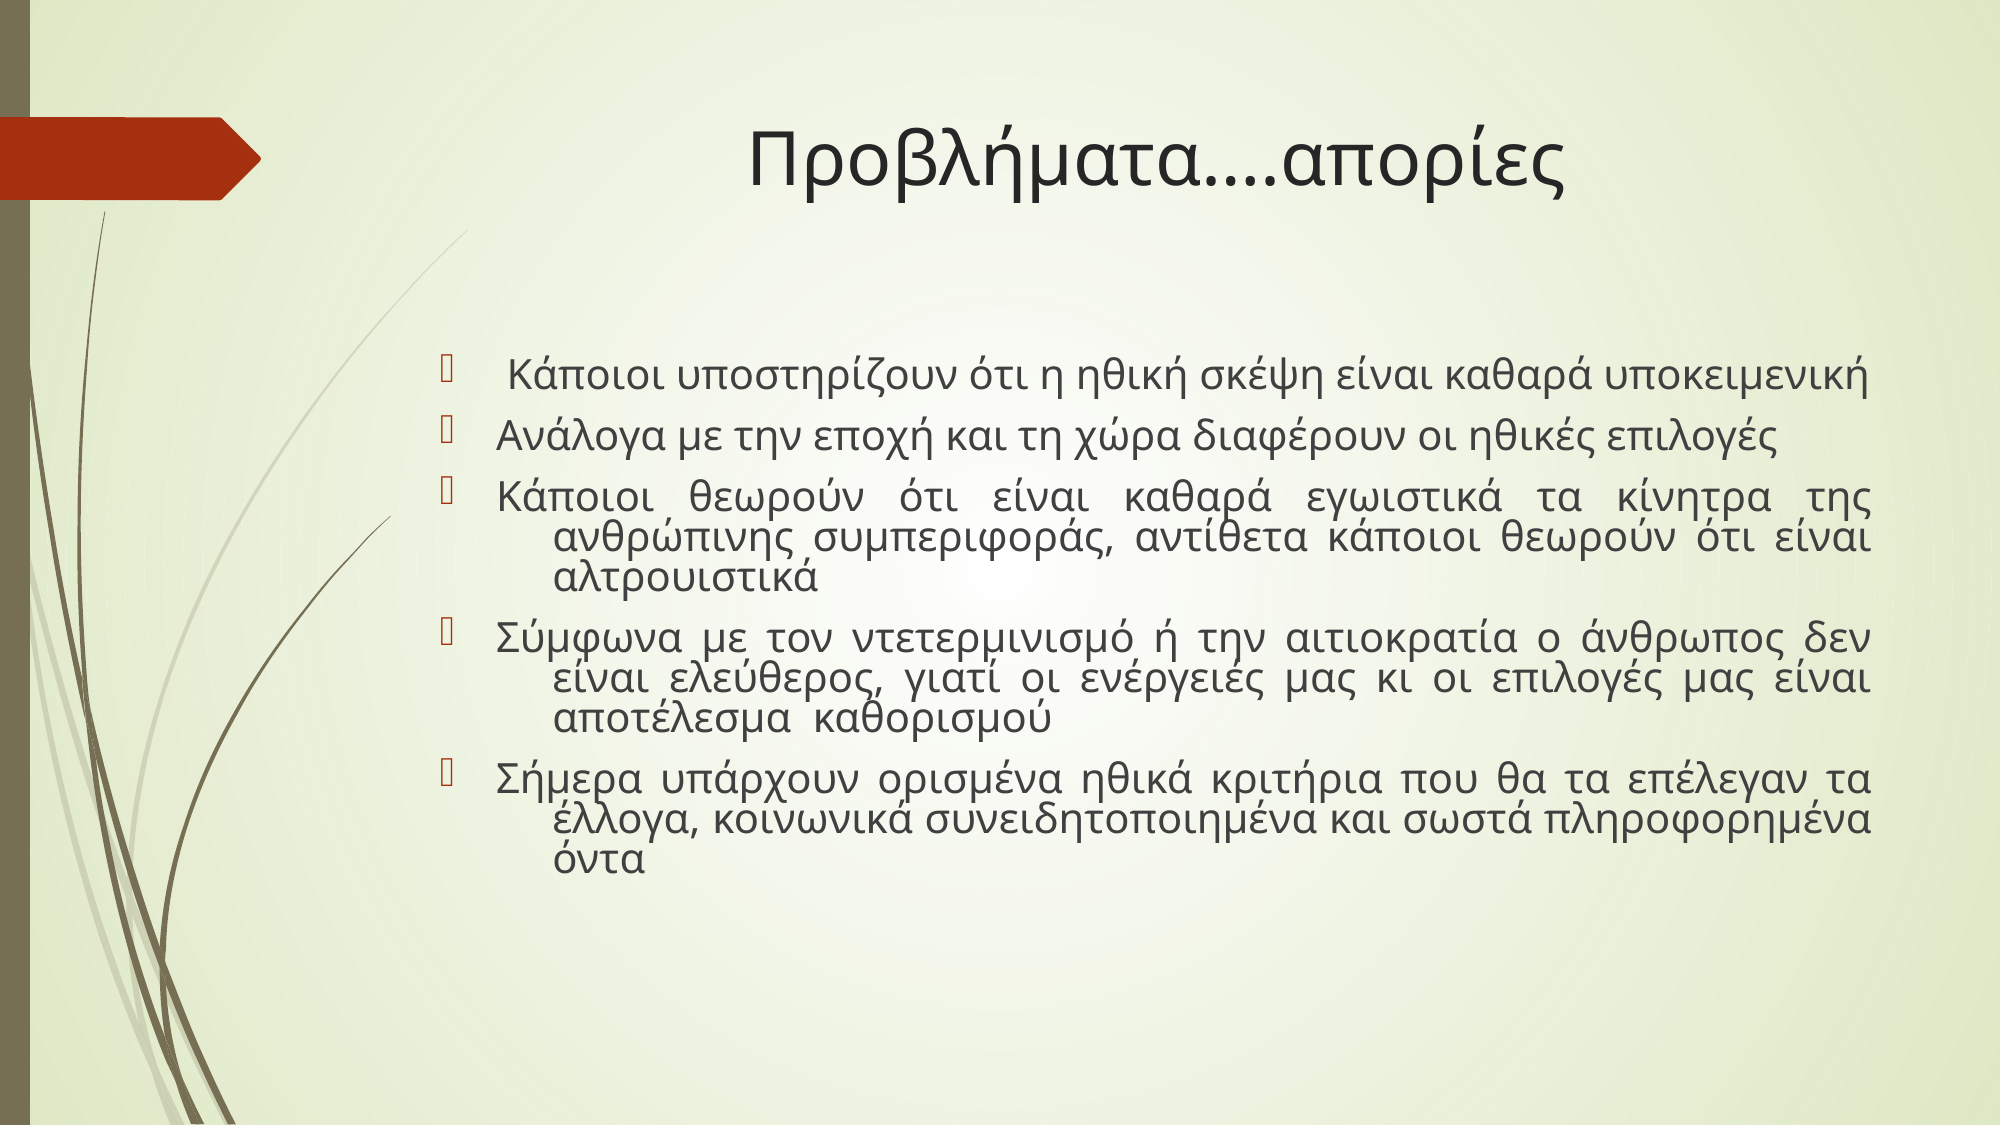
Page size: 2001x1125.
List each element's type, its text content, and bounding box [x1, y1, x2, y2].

title Προβλήματα….απορίες [425, 102, 1888, 313]
list Κάποιοι υποστηρίζουν ότι η ηθική σκέψη είναι καθαρά υποκειμενική Ανάλογα με την εποχή και τη χώρα διαφέρουν οι ηθικές επιλογές Κάποιοι θεωρούν ότι είναι καθαρά εγωιστικά τα κίνητρα της ανθρώπινης συμπεριφοράς, αντίθετα κάποιοι θεωρούν ότι είναι αλτρουιστικά Σύμφωνα με τον ντετερμινισμό ή την αιτιοκρατία ο άνθρωπος δεν είναι ελεύθερος, γιατί οι ενέργειές μας κι οι επιλογές μας είναι αποτέλεσμα καθορισμού Σήμερα υπάρχουν ορισμένα ηθικά κριτήρια που θα τα επέλεγαν τα έλλογα, κοινωνικά συνειδητοποιημένα και σωστά πληροφορημένα όντα [424, 350, 1888, 970]
